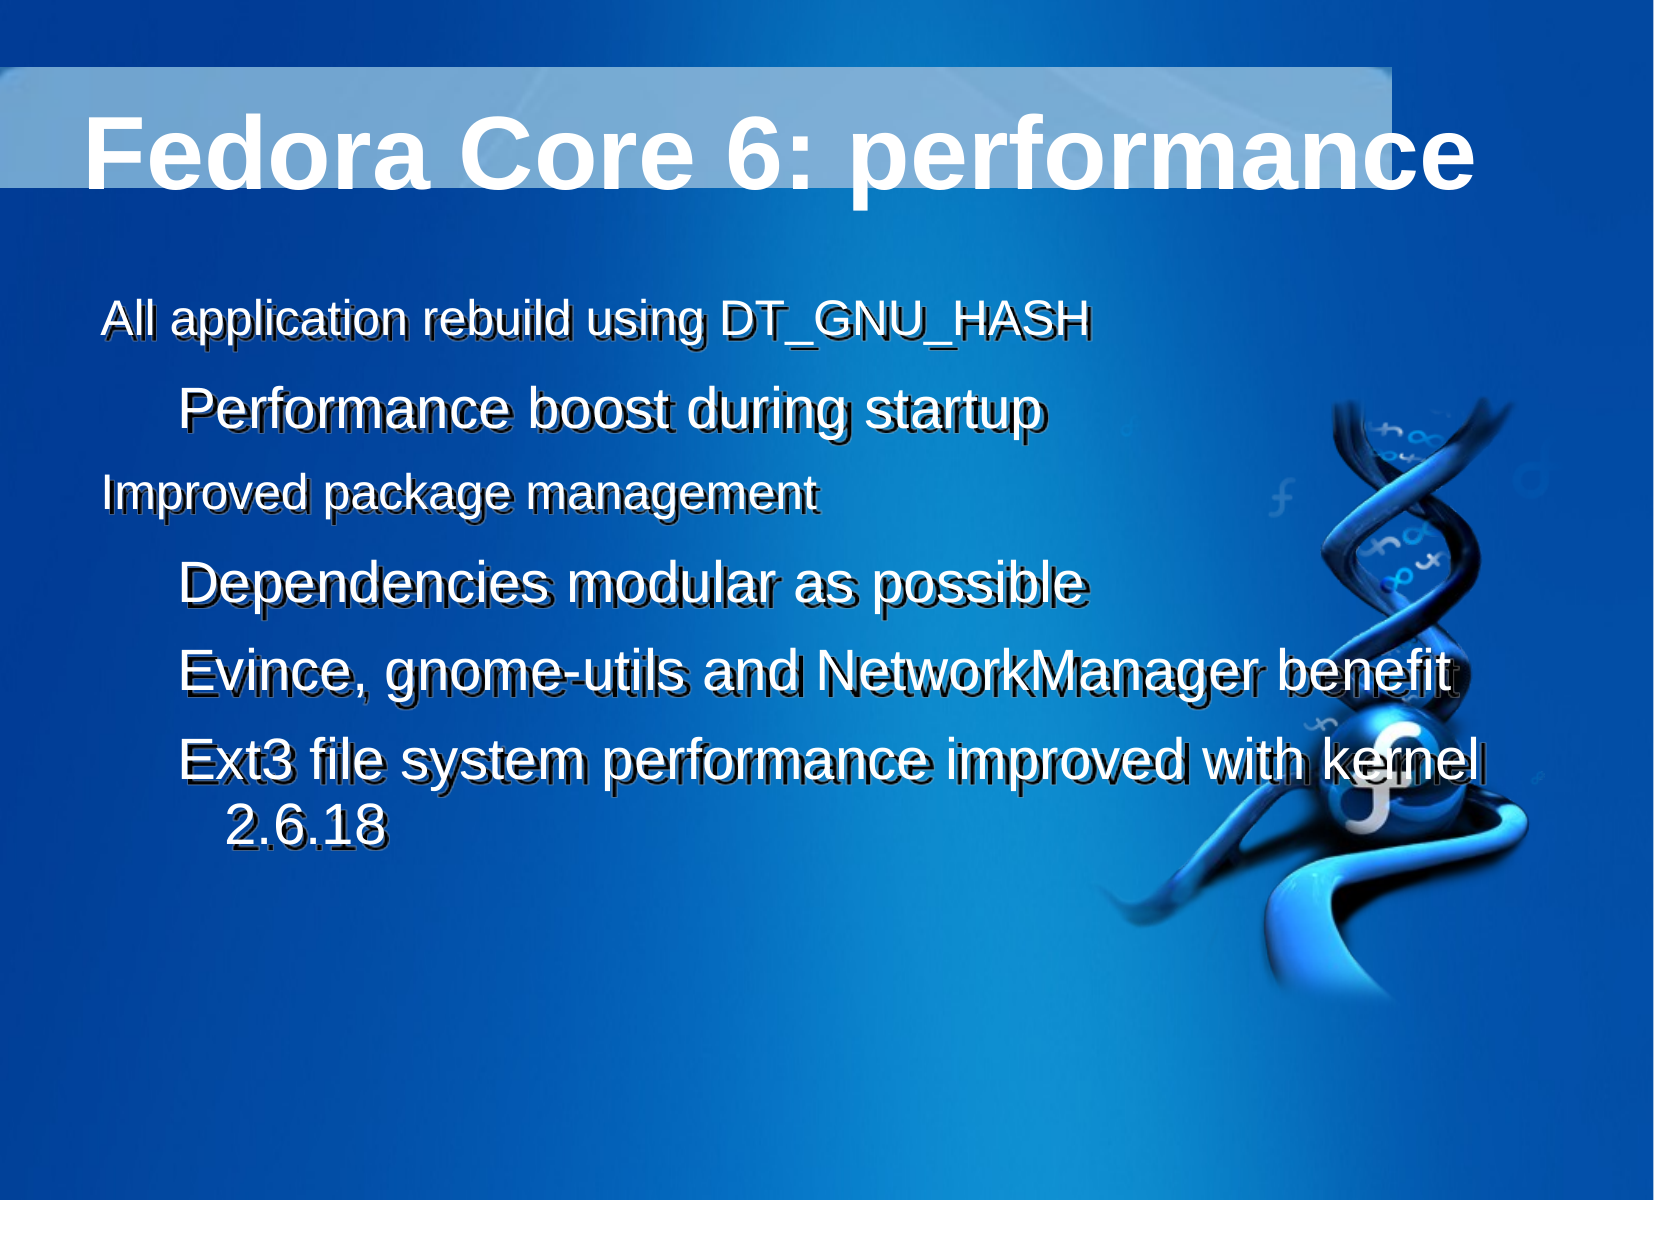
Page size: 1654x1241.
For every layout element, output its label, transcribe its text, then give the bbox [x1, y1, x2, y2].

list All application rebuild using DT_GNU_HASH Performance boost during startup Improved package management Dependencies modular as possible Evince, gnome-utils and NetworkManager benefit Ext3 file system performance improved with kernel 2.6.18 [82, 290, 1571, 1109]
picture [0, 0, 1654, 1200]
title Fedora Core 6: performance [82, 49, 1571, 257]
